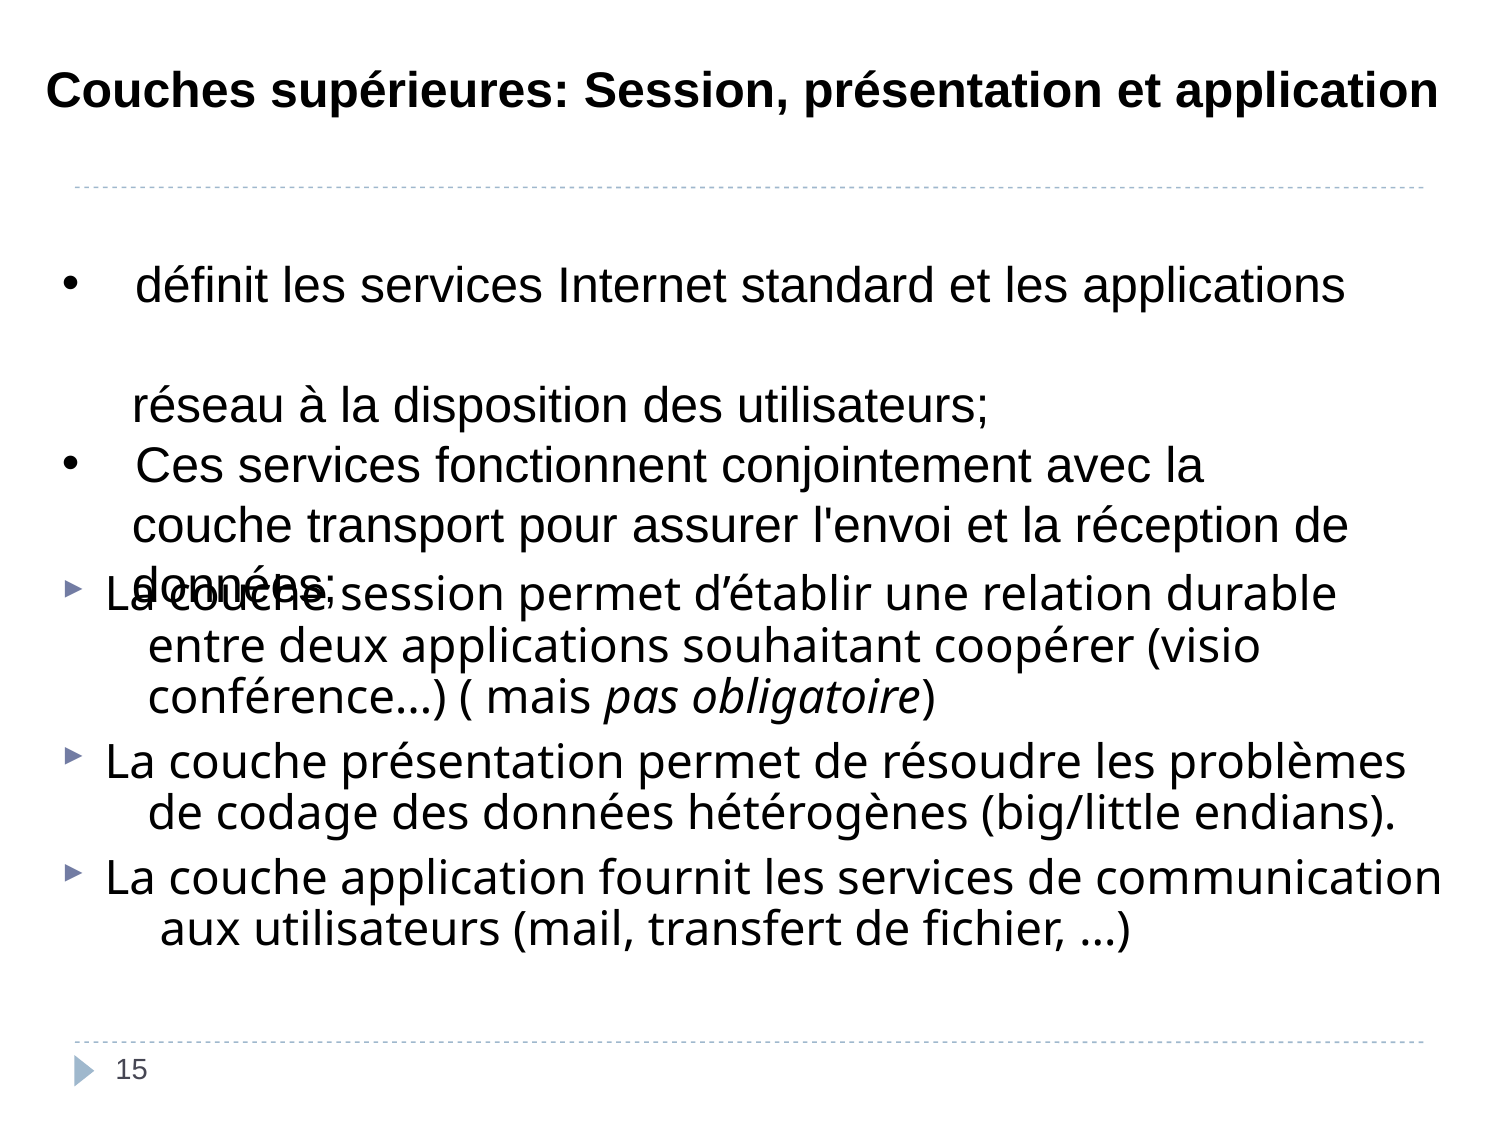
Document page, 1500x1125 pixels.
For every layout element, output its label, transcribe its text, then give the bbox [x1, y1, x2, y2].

text_box 15 [100, 1042, 426, 1103]
text_box définit les services Internet standard et les applications réseau à la disposition des utilisateurs; Ces services fonctionnent conjointement avec la couche transport pour assurer l'envoi et la réception de données; [47, 244, 1395, 620]
list La couche session permet d’établir une relation durable entre deux applications souhaitant coopérer (visio conférence…) ( mais pas obligatoire)‏ La couche présentation permet de résoudre les problèmes de codage des données hétérogènes (big/little endians). La couche application fournit les services de communication aux utilisateurs (mail, transfert de fichier, …)‏ [46, 562, 1465, 1008]
text_box Couches supérieures: Session, présentation et application [0, 45, 1500, 129]
